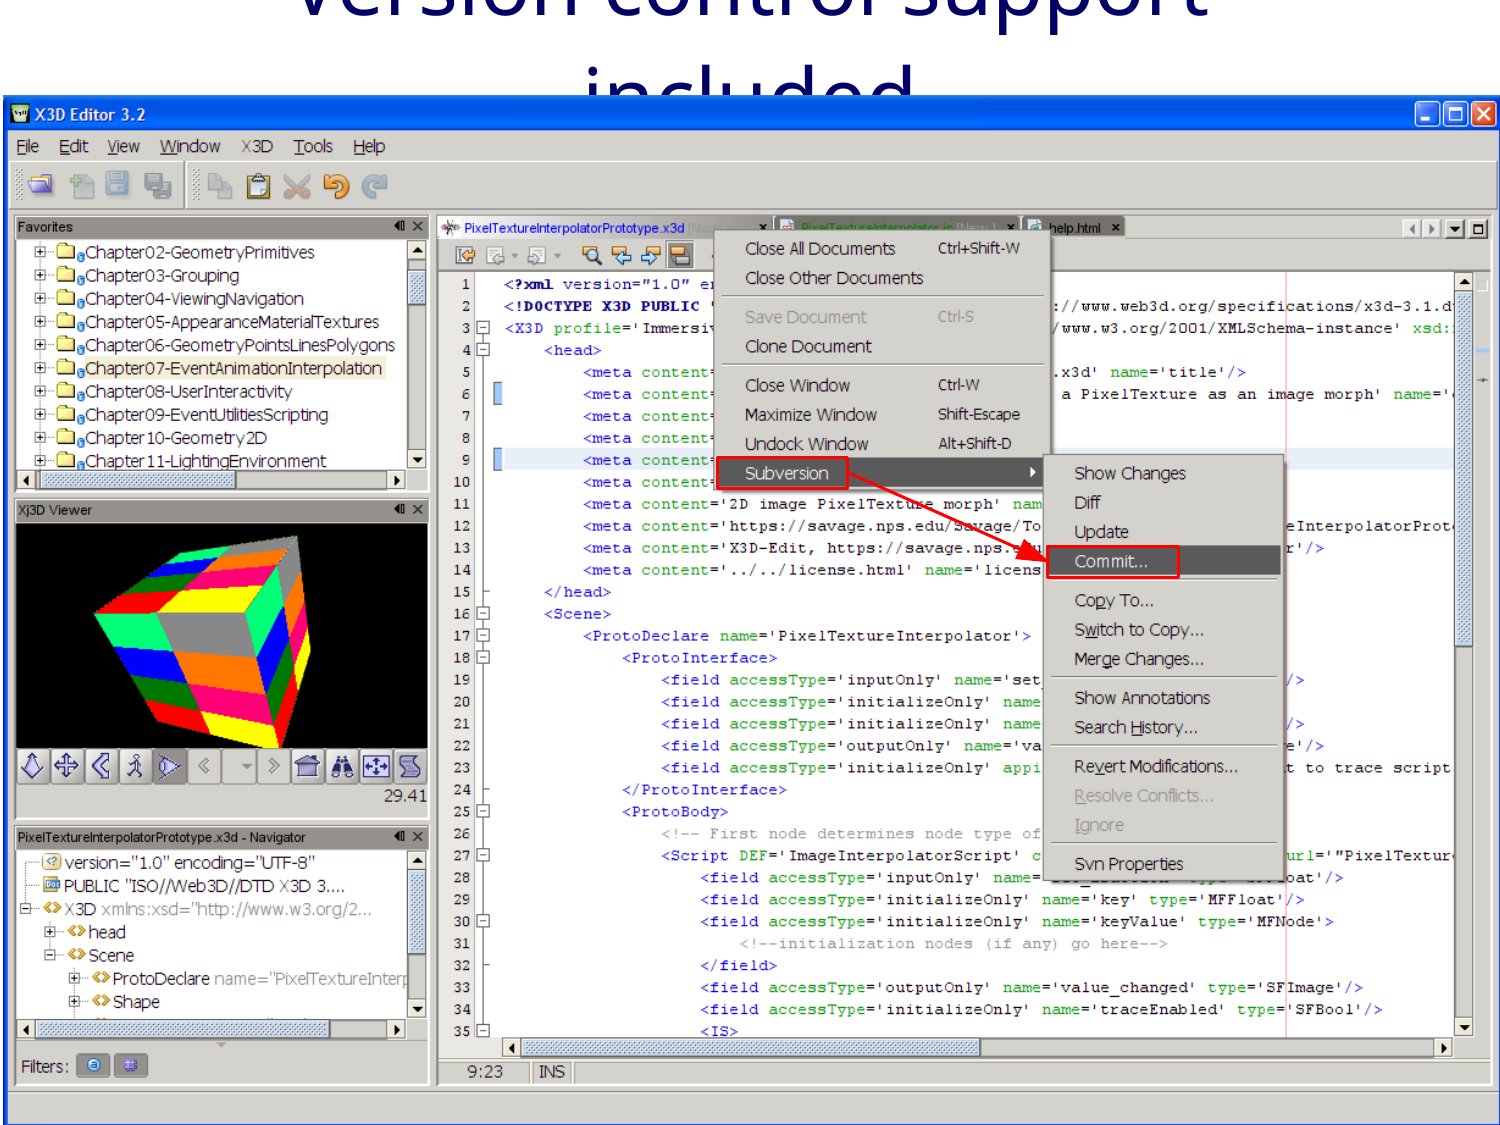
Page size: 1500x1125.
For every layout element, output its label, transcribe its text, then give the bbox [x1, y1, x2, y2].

picture [3, 95, 1500, 1125]
title Version control support included [112, 0, 1388, 91]
